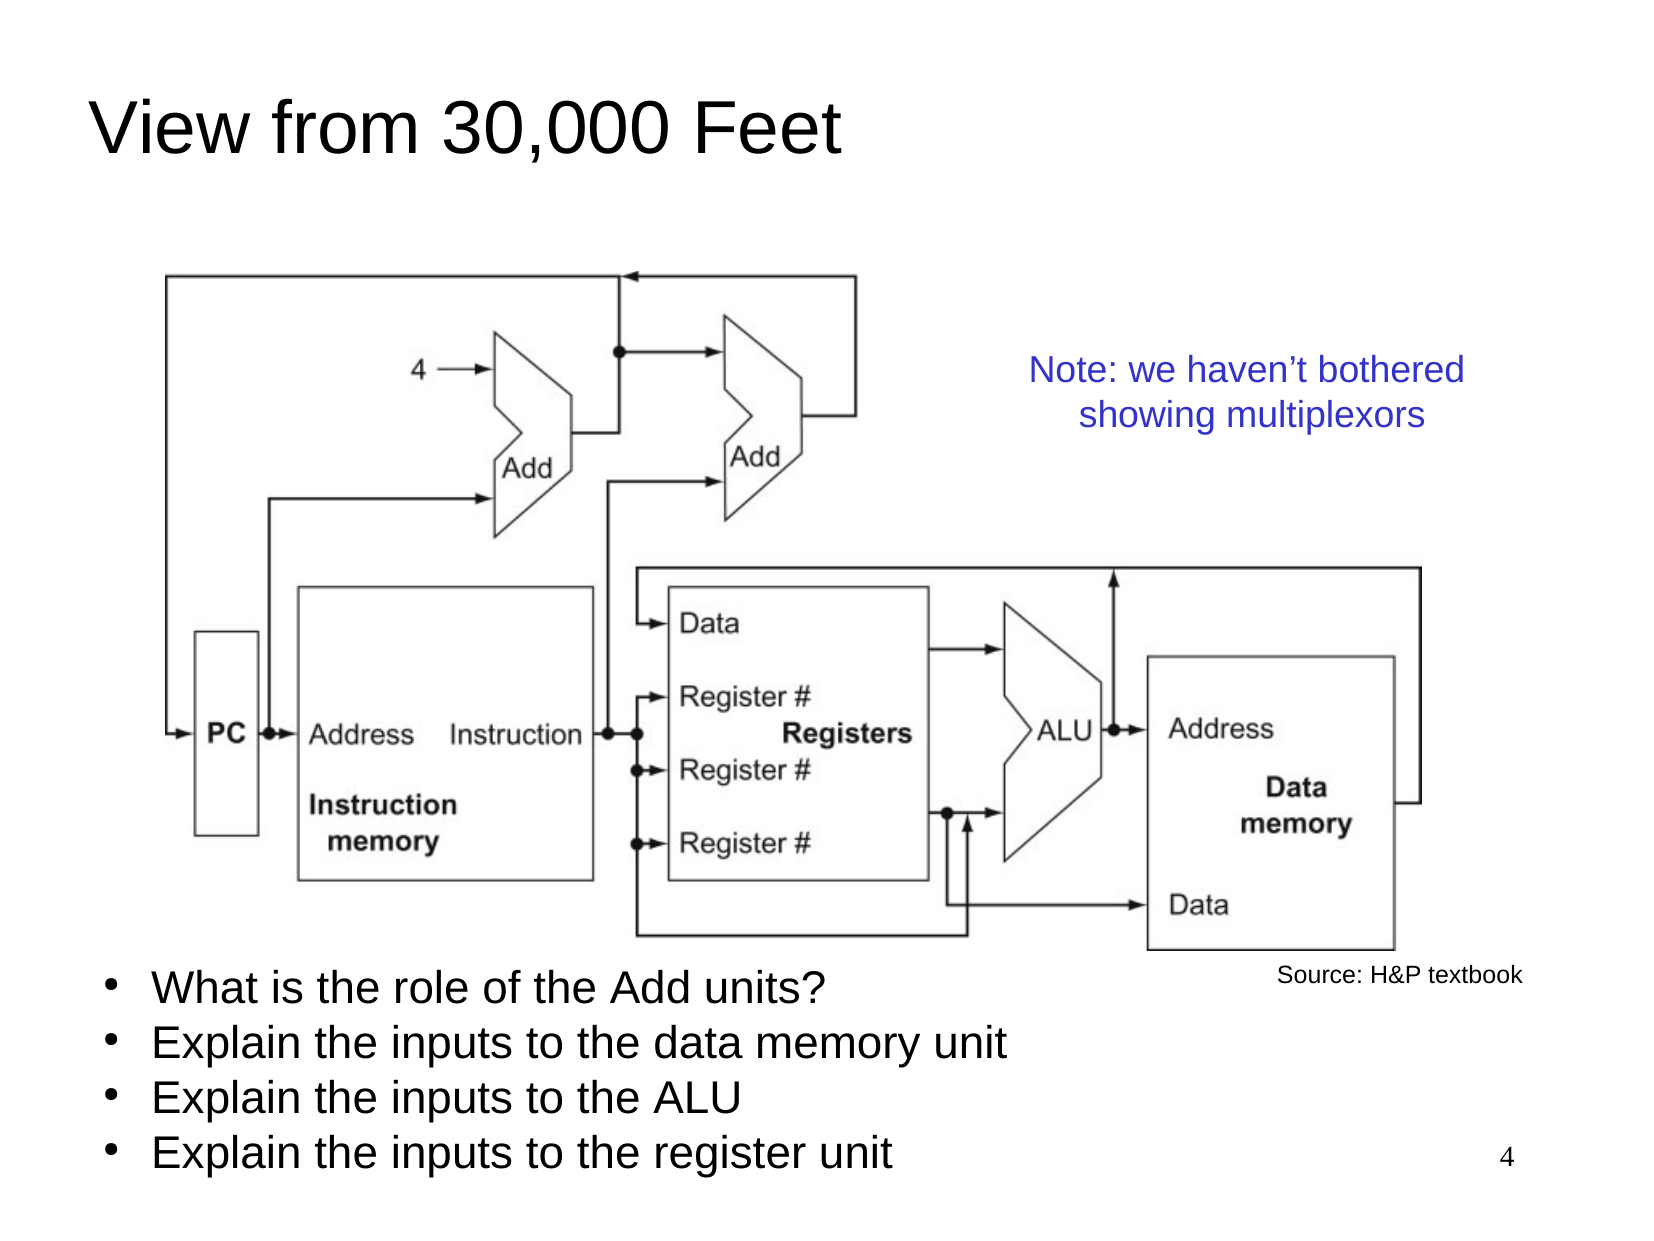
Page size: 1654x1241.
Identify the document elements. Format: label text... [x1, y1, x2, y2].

text_box Note: we haven’t bothered showing multiplexors [1013, 337, 1481, 443]
picture [165, 271, 1422, 951]
text_box View from 30,000 Feet [73, 71, 858, 177]
text_box What is the role of the Add units? Explain the inputs to the data memory unit Explain the inputs to the ALU Explain the inputs to the register unit [88, 950, 1023, 1186]
text_box Source: H&P textbook [1262, 950, 1539, 997]
text_box <number> [1184, 1129, 1530, 1213]
